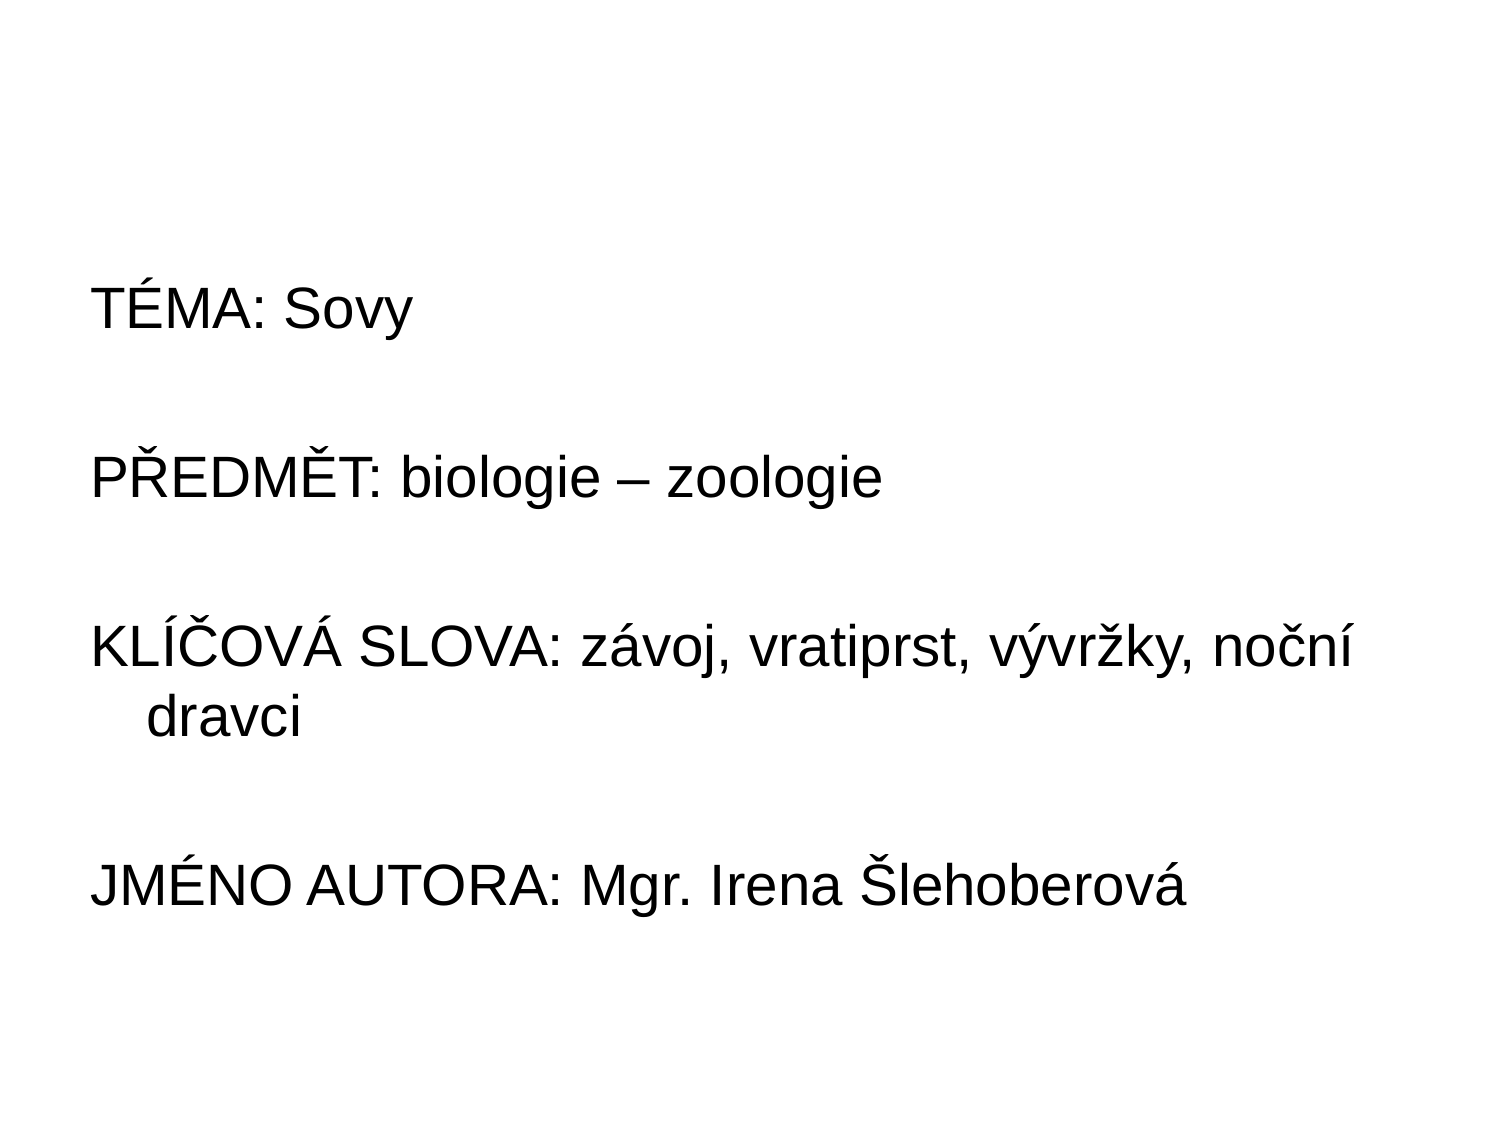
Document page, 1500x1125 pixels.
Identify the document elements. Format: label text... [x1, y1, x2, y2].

list TÉMA: Sovy PŘEDMĚT: biologie – zoologie KLÍČOVÁ SLOVA: závoj, vratiprst, vývržky, noční dravci JMÉNO AUTORA: Mgr. Irena Šlehoberová [75, 262, 1426, 1010]
